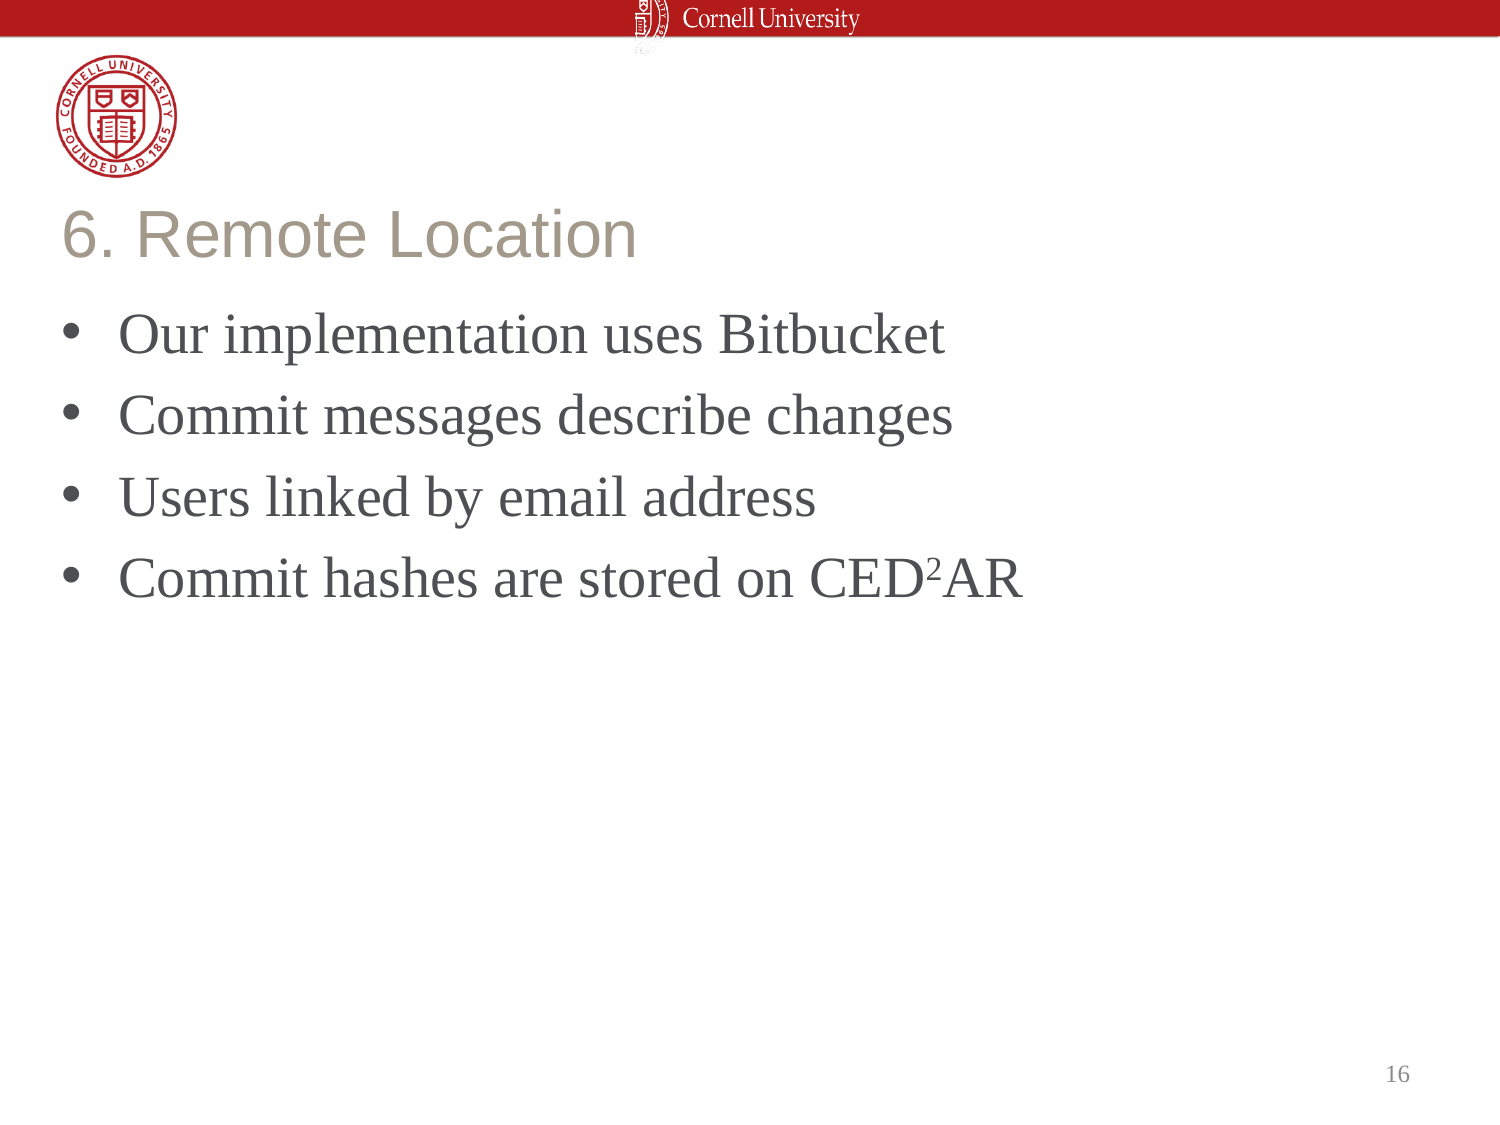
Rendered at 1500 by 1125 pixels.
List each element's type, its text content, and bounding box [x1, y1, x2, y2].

title 6. Remote Location [46, 174, 1471, 288]
slide_number <number> [1074, 1042, 1425, 1103]
picture [50, 50, 195, 174]
list Our implementation uses Bitbucket Commit messages describe changes Users linked by email address Commit hashes are stored on CED2AR [46, 288, 1471, 944]
picture [635, 0, 860, 60]
